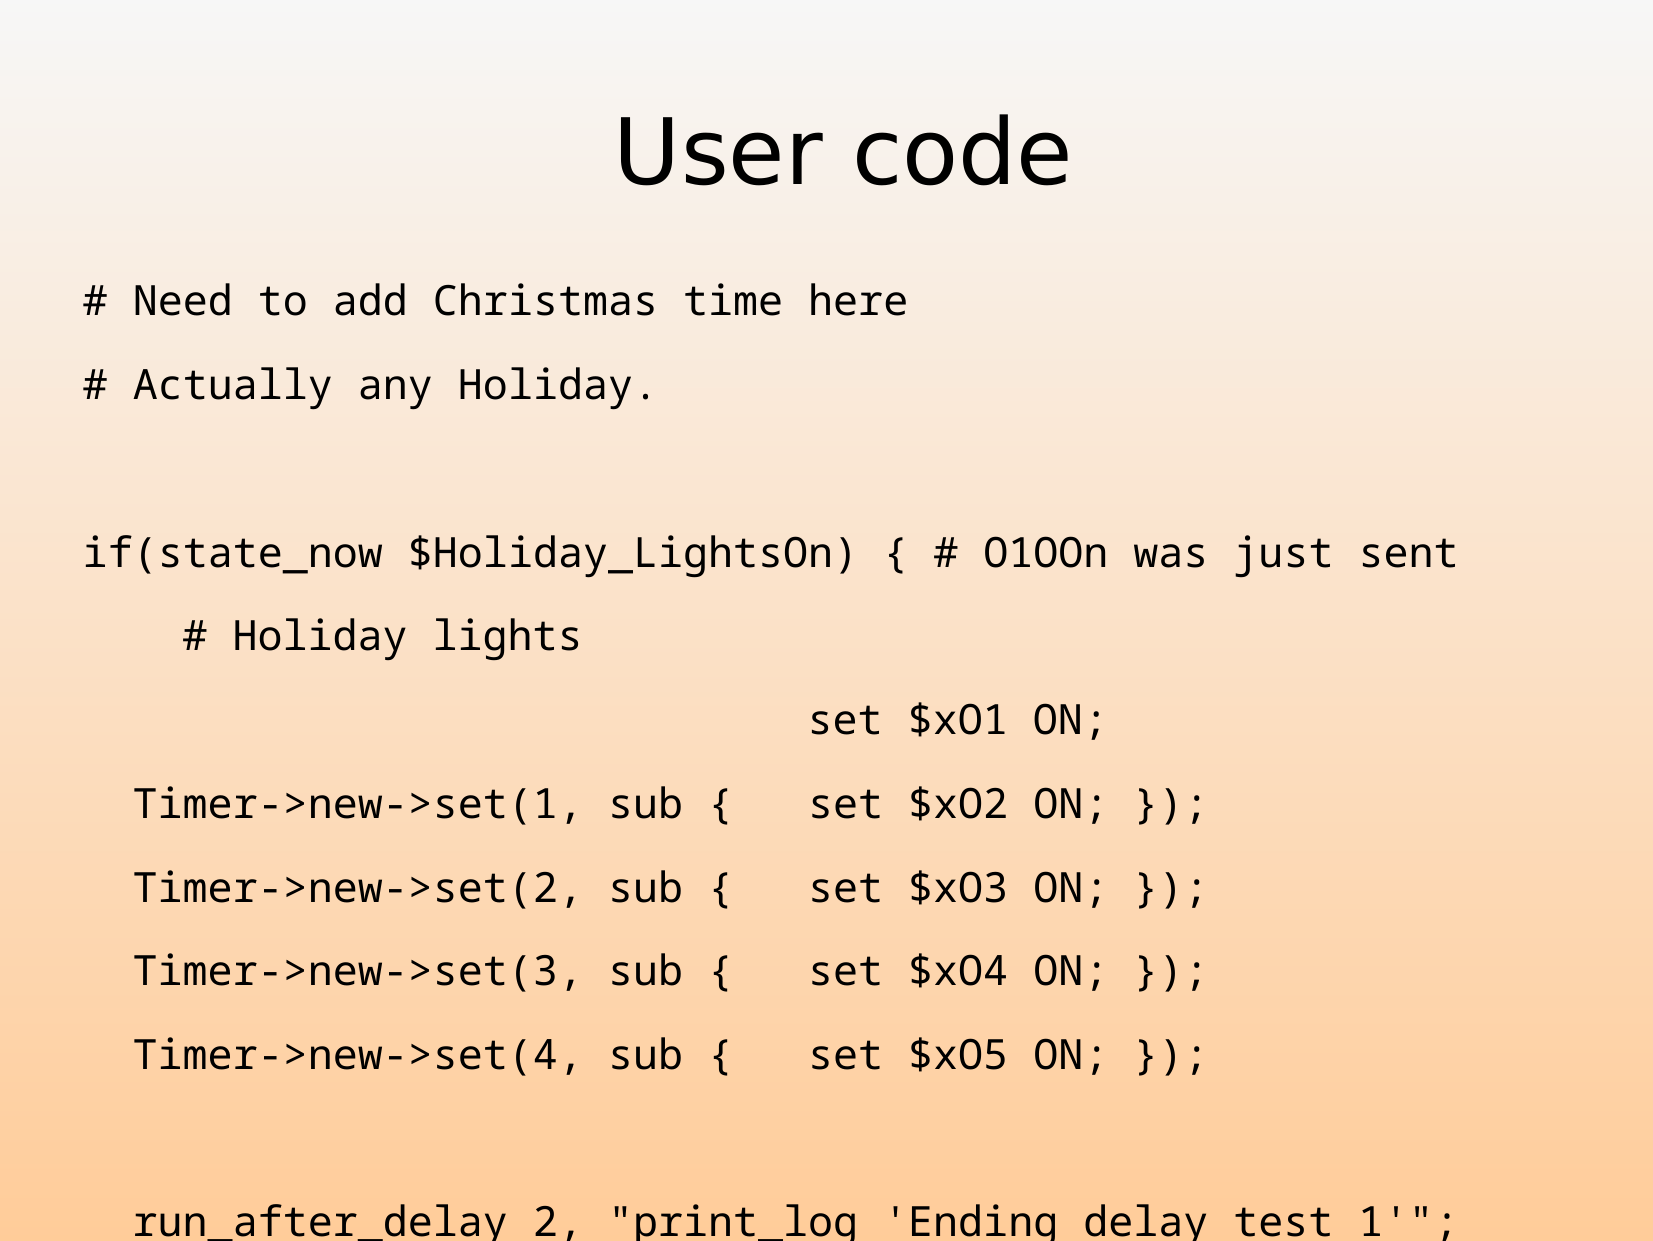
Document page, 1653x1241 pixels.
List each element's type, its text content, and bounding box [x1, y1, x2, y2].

list # Need to add Christmas time here # Actually any Holiday. if(state_now $Holiday_LightsOn) { # O1OOn was just sent # Holiday lights set $xO1 ON; Timer->new->set(1, sub { set $xO2 ON; }); Timer->new->set(2, sub { set $xO3 ON; }); Timer->new->set(3, sub { set $xO4 ON; }); Timer->new->set(4, sub { set $xO5 ON; }); run_after_delay 2, "print_log 'Ending delay test 1'"; } [82, 272, 1571, 1230]
title User code [82, 49, 1570, 257]
